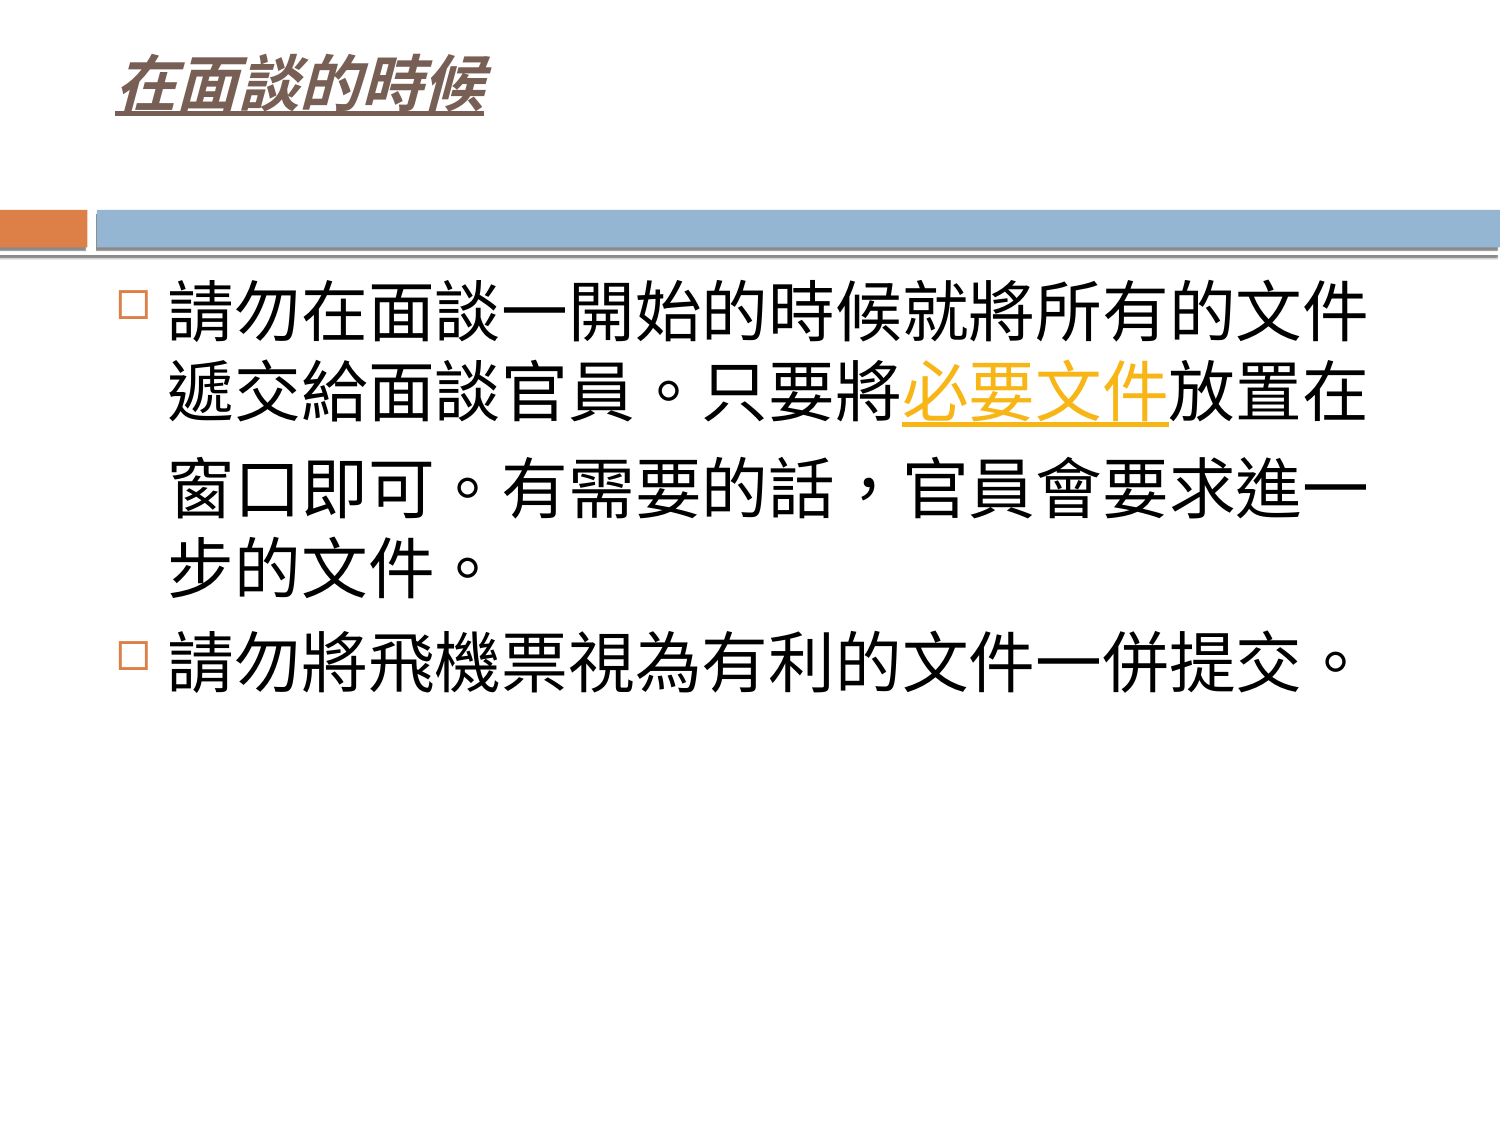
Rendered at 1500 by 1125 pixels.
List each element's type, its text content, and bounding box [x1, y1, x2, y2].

list 請勿在面談一開始的時候就將所有的文件遞交給面談官員。只要將必要文件放置在窗口即可。有需要的話，官員會要求進一步的文件。 請勿將飛機票視為有利的文件一併提交。 [100, 262, 1438, 1000]
title 在面談的時候 [100, 37, 1438, 200]
